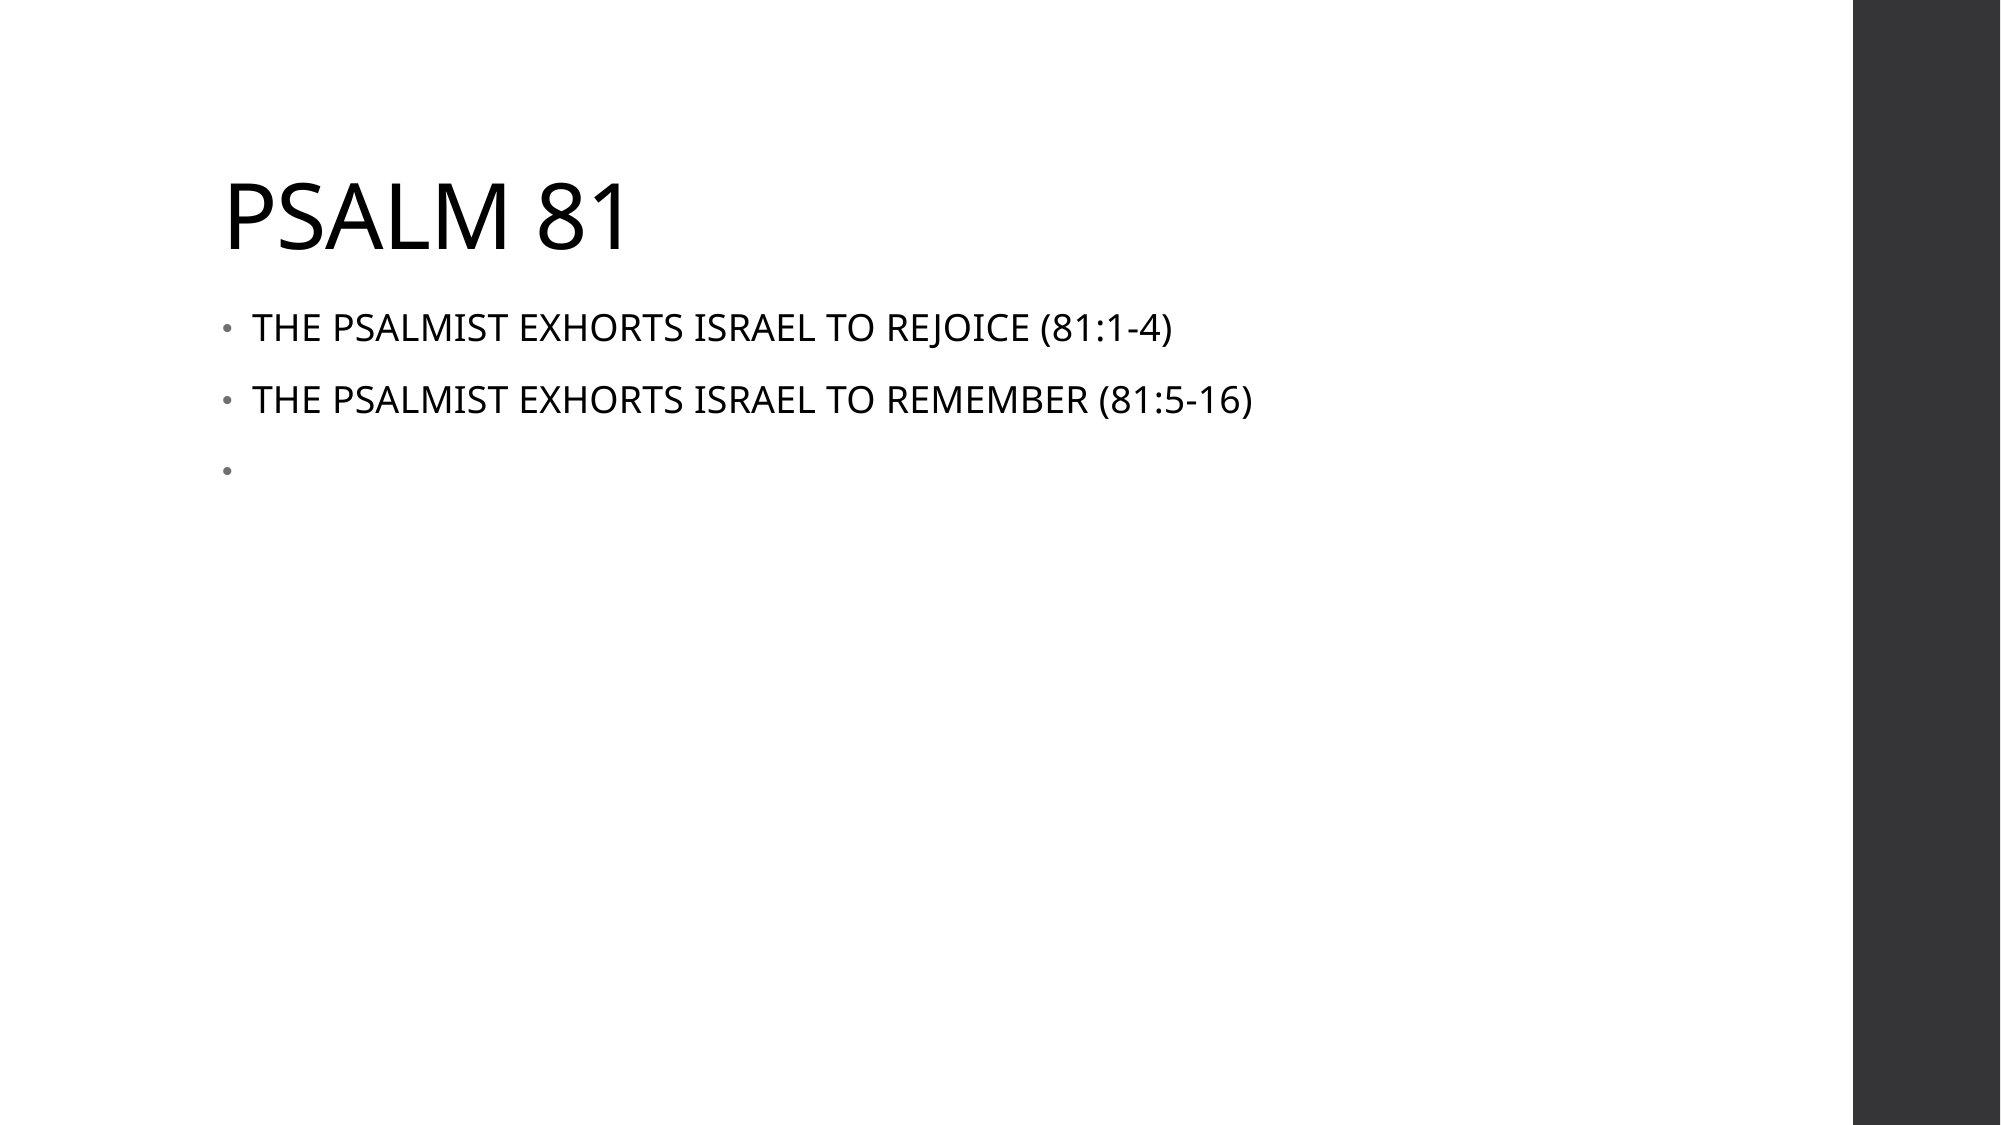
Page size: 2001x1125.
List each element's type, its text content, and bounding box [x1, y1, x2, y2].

list THE PSALMIST EXHORTS ISRAEL TO REJOICE (81:1-4) THE PSALMIST EXHORTS ISRAEL TO REMEMBER (81:5-16) [206, 299, 1617, 1014]
title PSALM 81 [206, 60, 1797, 278]
